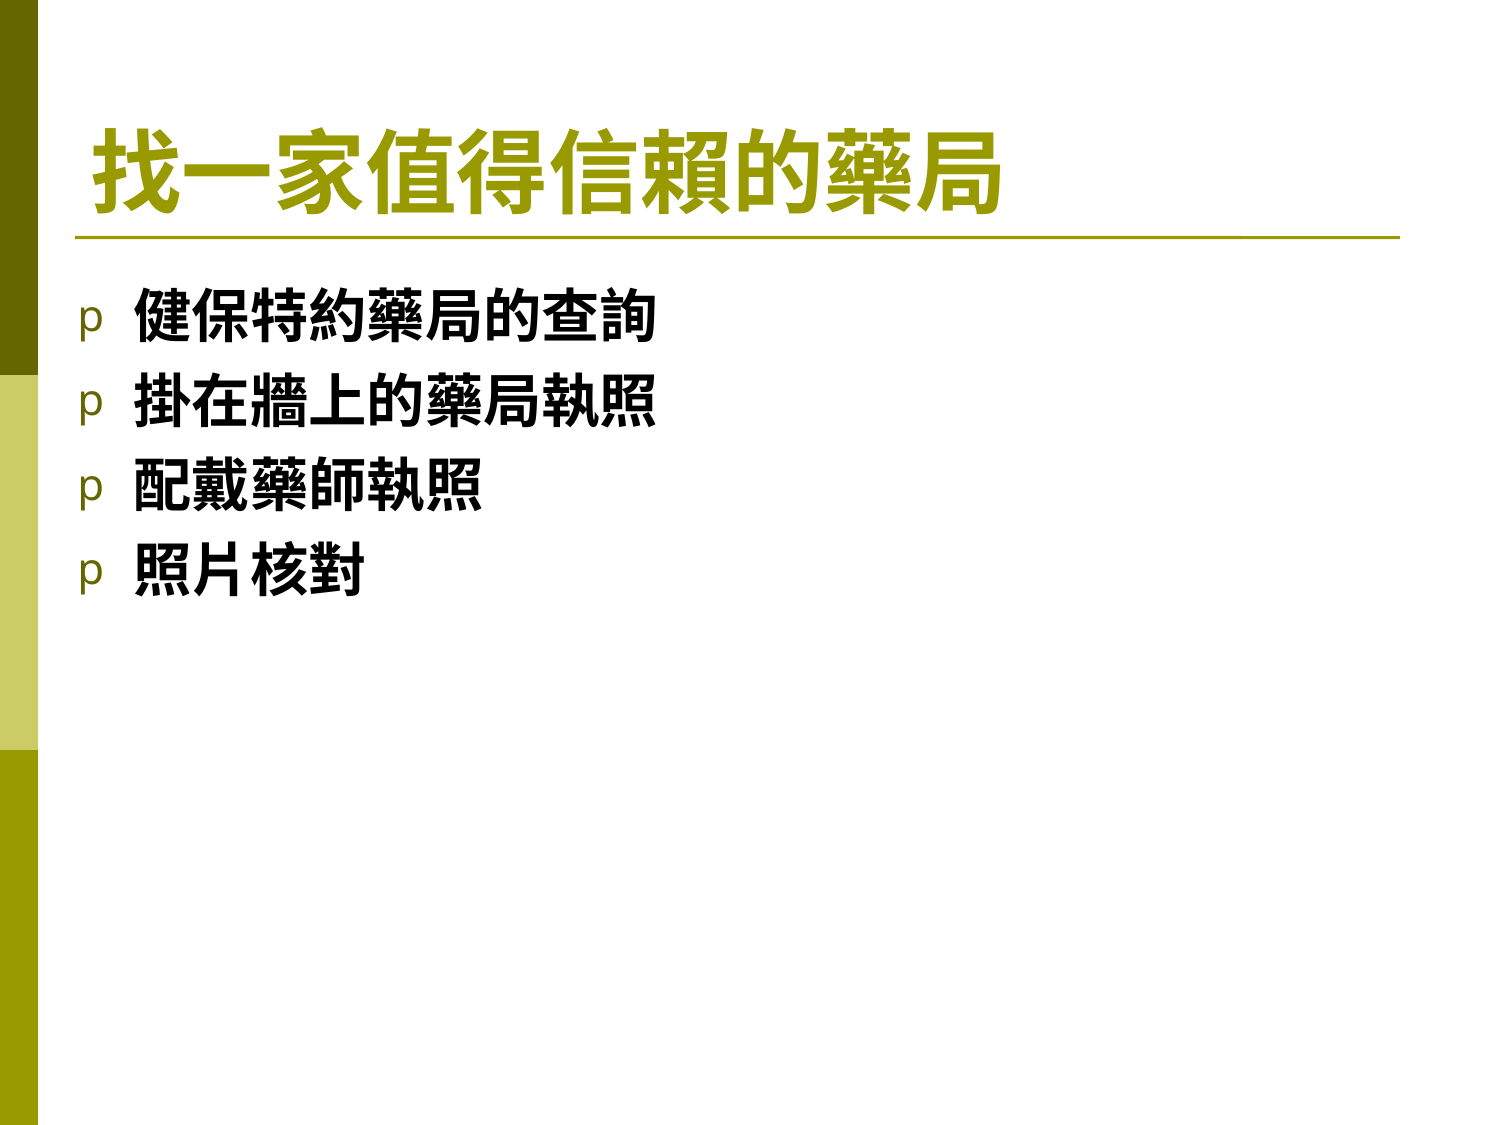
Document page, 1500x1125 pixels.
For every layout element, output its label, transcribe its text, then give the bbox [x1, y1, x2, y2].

list 健保特約藥局的查詢 掛在牆上的藥局執照 配戴藥師執照 照片核對 [62, 187, 1413, 931]
title 找一家值得信賴的藥局 [75, 45, 1426, 233]
